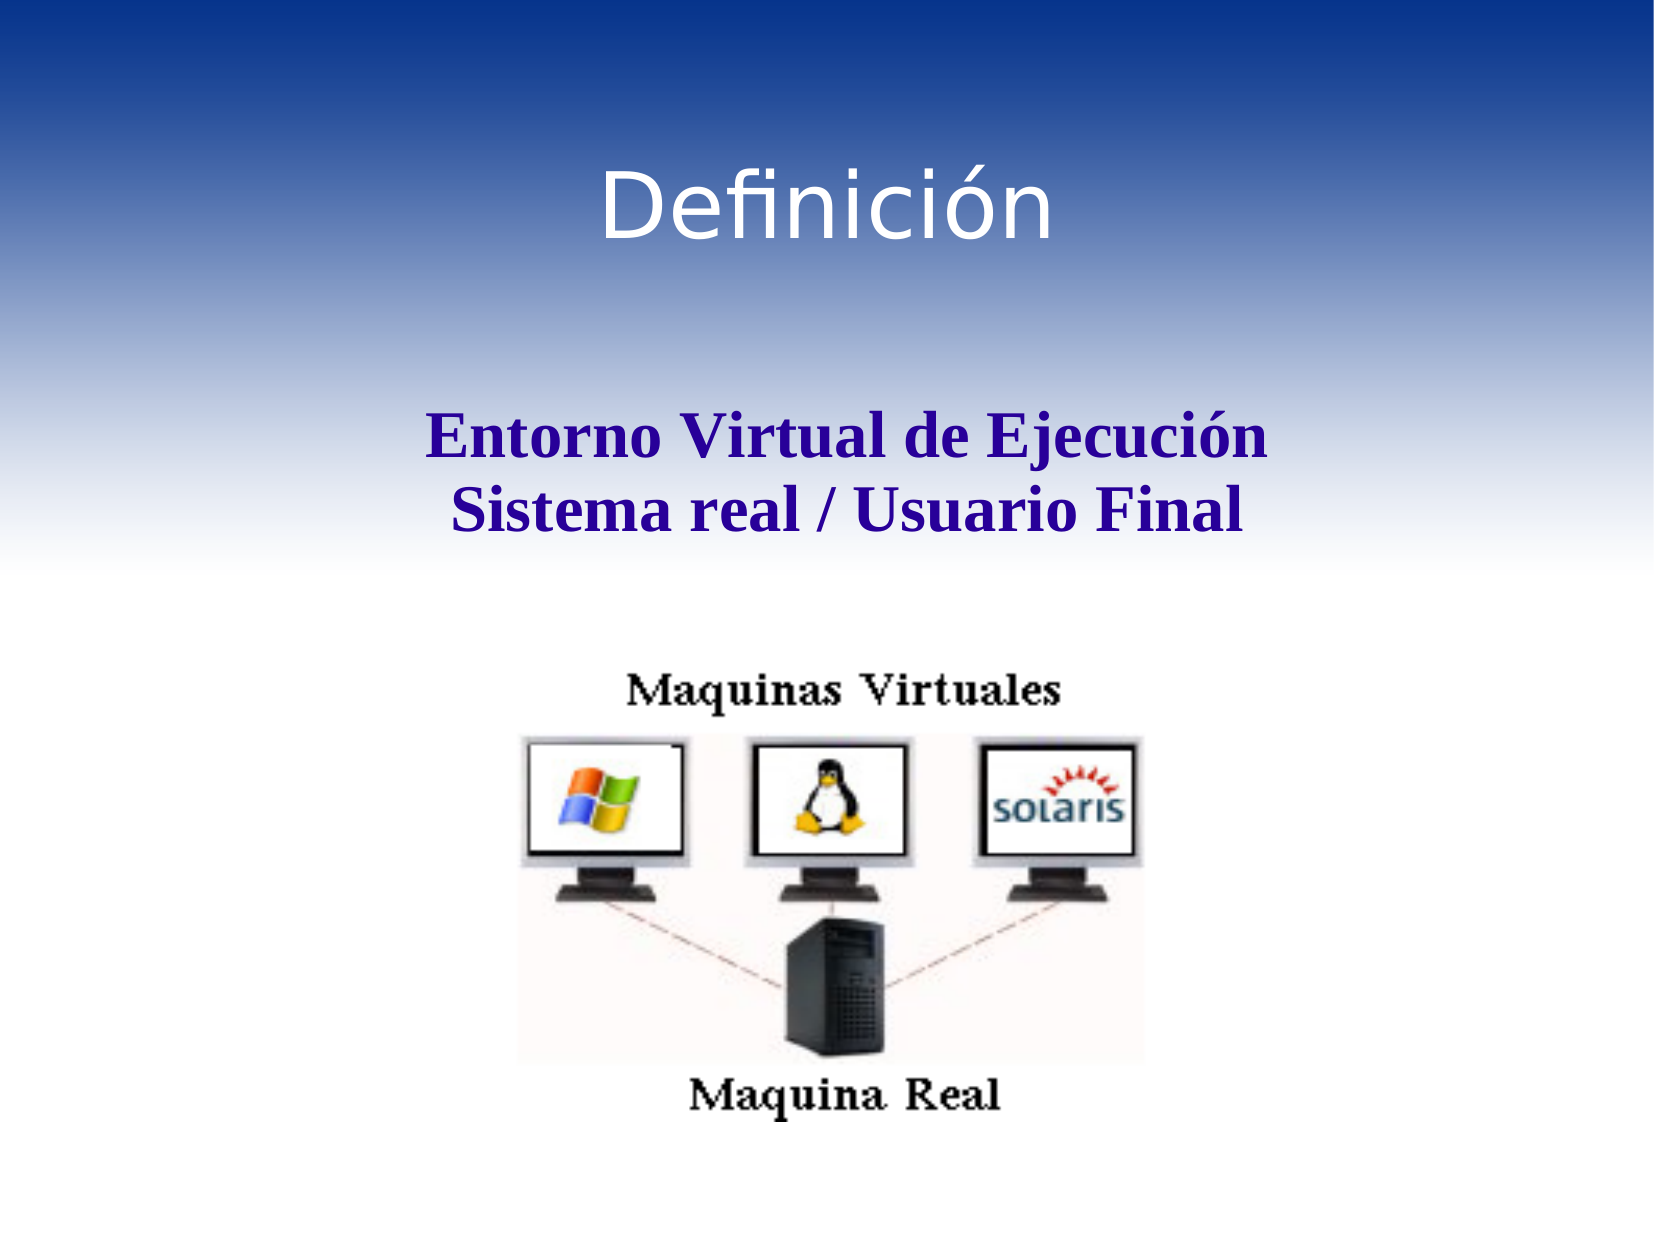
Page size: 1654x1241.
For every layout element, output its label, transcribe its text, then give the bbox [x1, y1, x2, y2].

picture [0, 0, 1654, 1241]
text_box Entorno Virtual de Ejecución Sistema real / Usuario Final [324, 397, 1541, 621]
title Definición [121, 102, 1534, 311]
